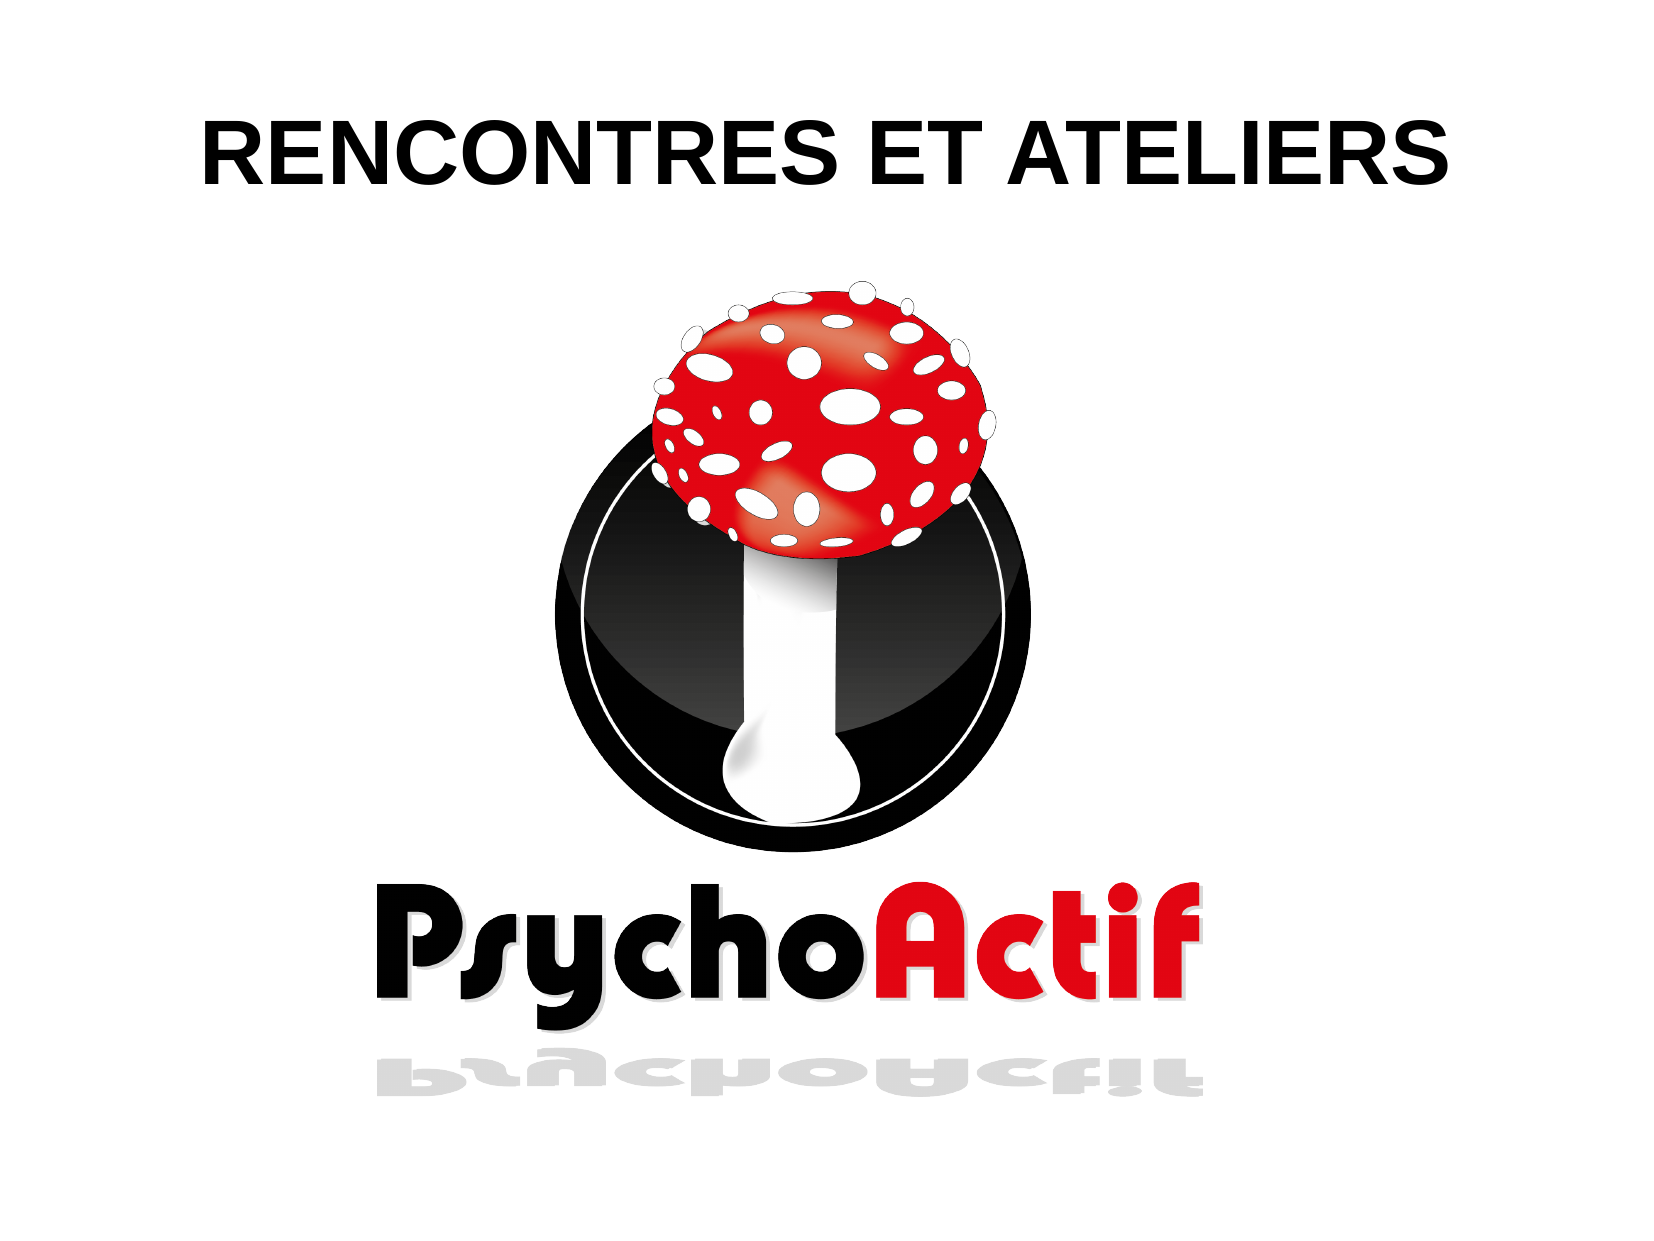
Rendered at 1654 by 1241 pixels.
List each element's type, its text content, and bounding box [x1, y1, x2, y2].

picture [377, 281, 1203, 1097]
title RENCONTRES ET ATELIERS [82, 49, 1571, 257]
